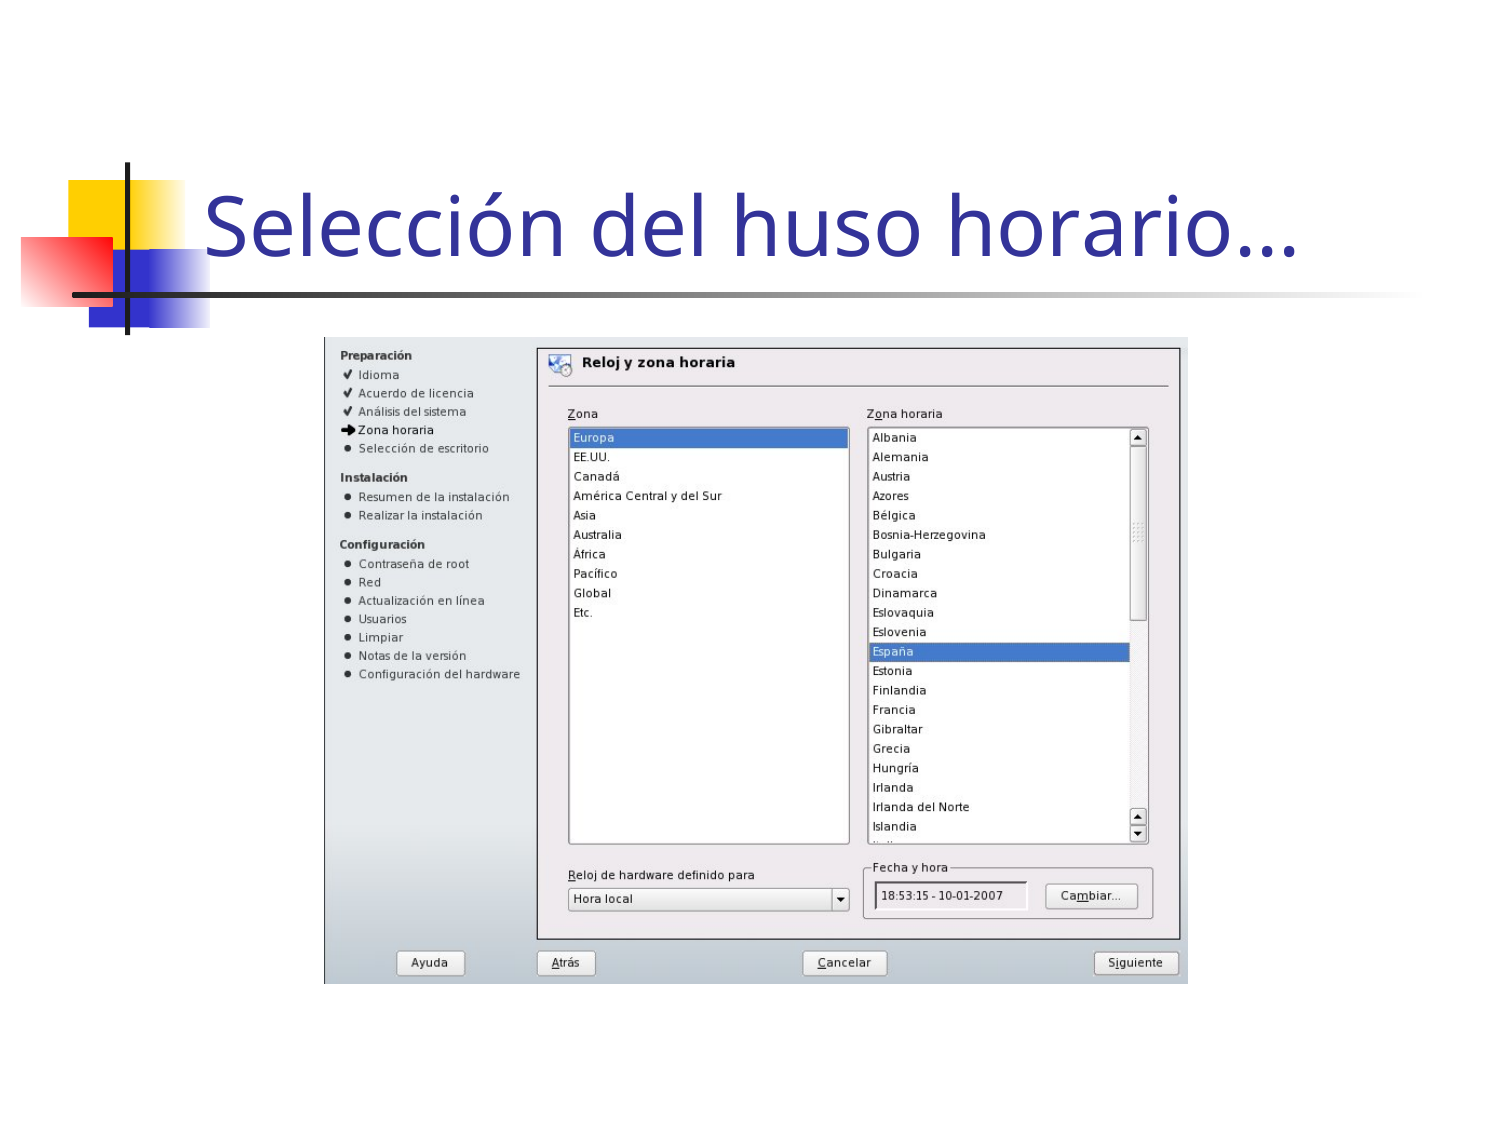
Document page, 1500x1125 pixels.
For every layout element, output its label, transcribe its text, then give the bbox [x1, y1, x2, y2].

title Selección del huso horario... [188, 101, 1468, 289]
picture [324, 337, 1188, 984]
